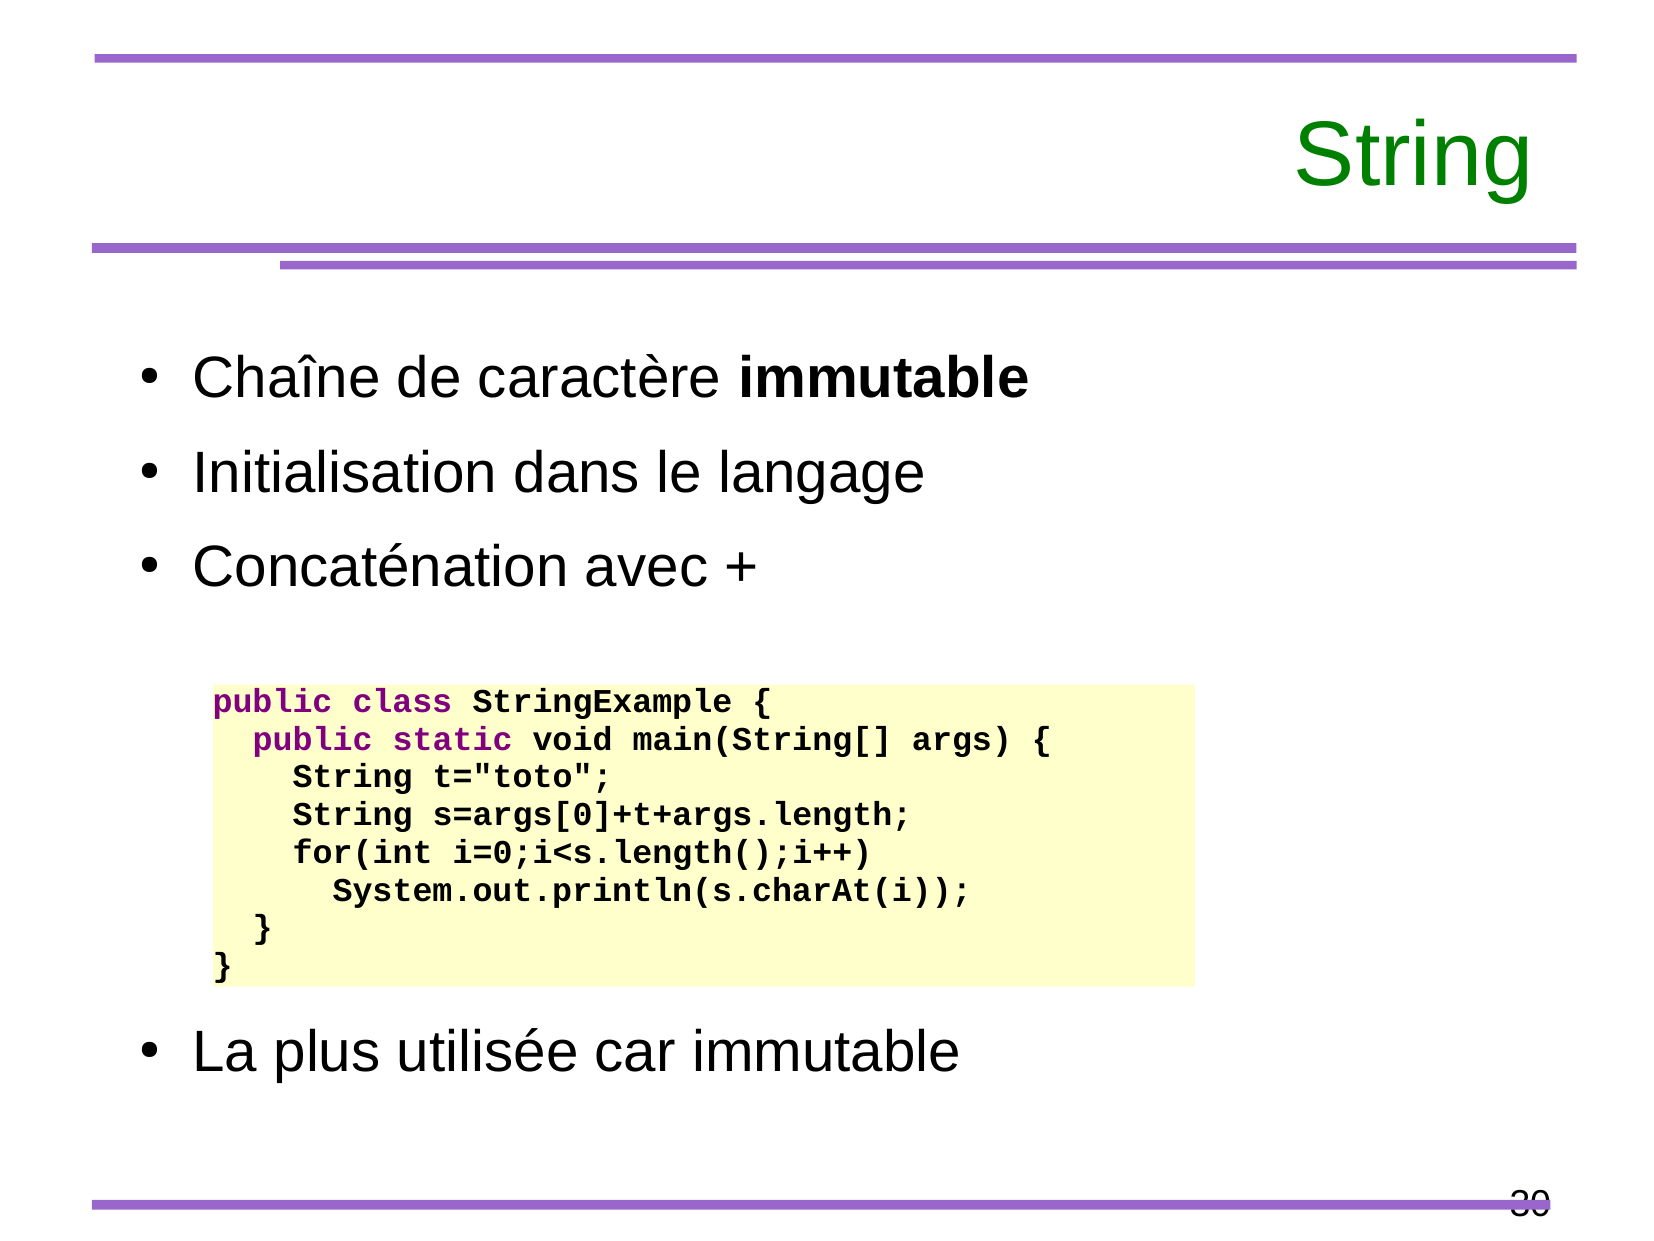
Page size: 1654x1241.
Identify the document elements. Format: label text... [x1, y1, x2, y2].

text_box public class StringExample { public static void main(String[] args) { String t="toto"; String s=args[0]+t+args.length; for(int i=0;i<s.length();i++) System.out.println(s.charAt(i)); } } [212, 684, 1196, 987]
title String [121, 49, 1534, 257]
list Chaîne de caractère immutable Initialisation dans le langage Concaténation avec + La plus utilisée car immutable [121, 344, 1534, 1127]
